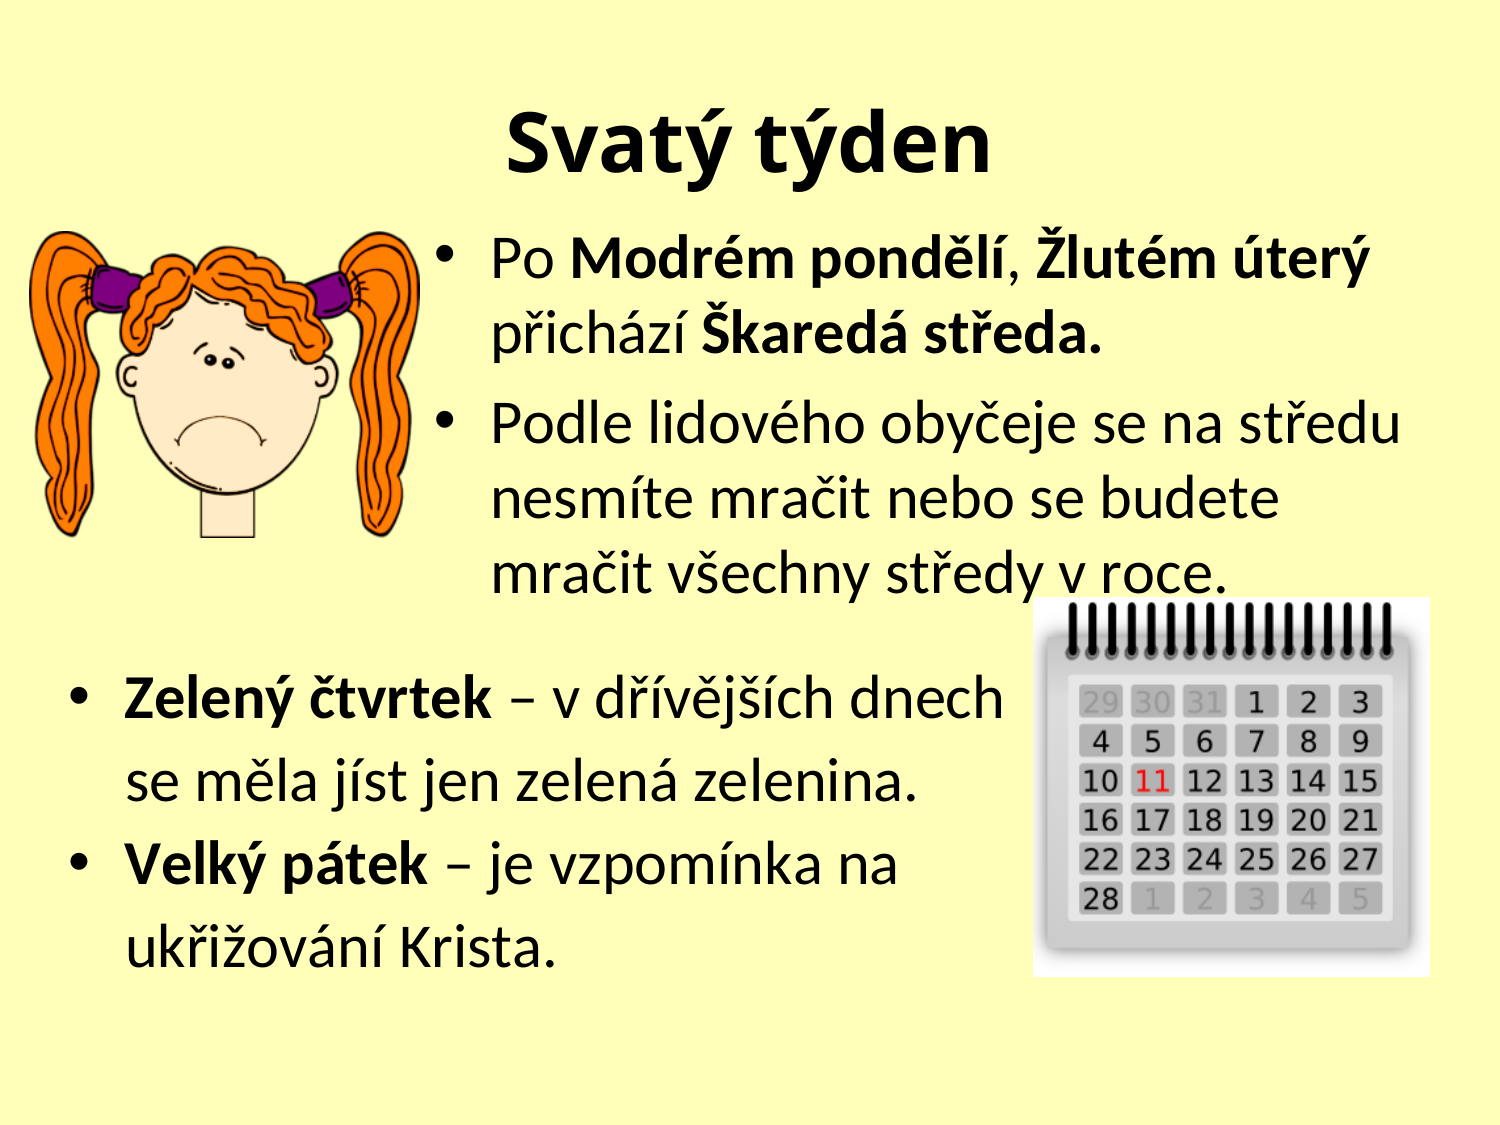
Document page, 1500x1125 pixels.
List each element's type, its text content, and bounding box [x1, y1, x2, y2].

picture [1033, 669, 1430, 977]
text_box Po Modrém pondělí, Žlutém úterý přichází Škaredá středa. Podle lidového obyčeje se na středu nesmíte mračit nebo se budete mračit všechny středy v roce. [419, 207, 1471, 669]
list Zelený čtvrtek – v dřívějších dnech se měla jíst jen zelená zelenina. Velký pátek – je vzpomínka na ukřižování Krista. [53, 656, 1022, 1005]
picture [29, 231, 419, 538]
title Svatý týden [75, 45, 1426, 231]
